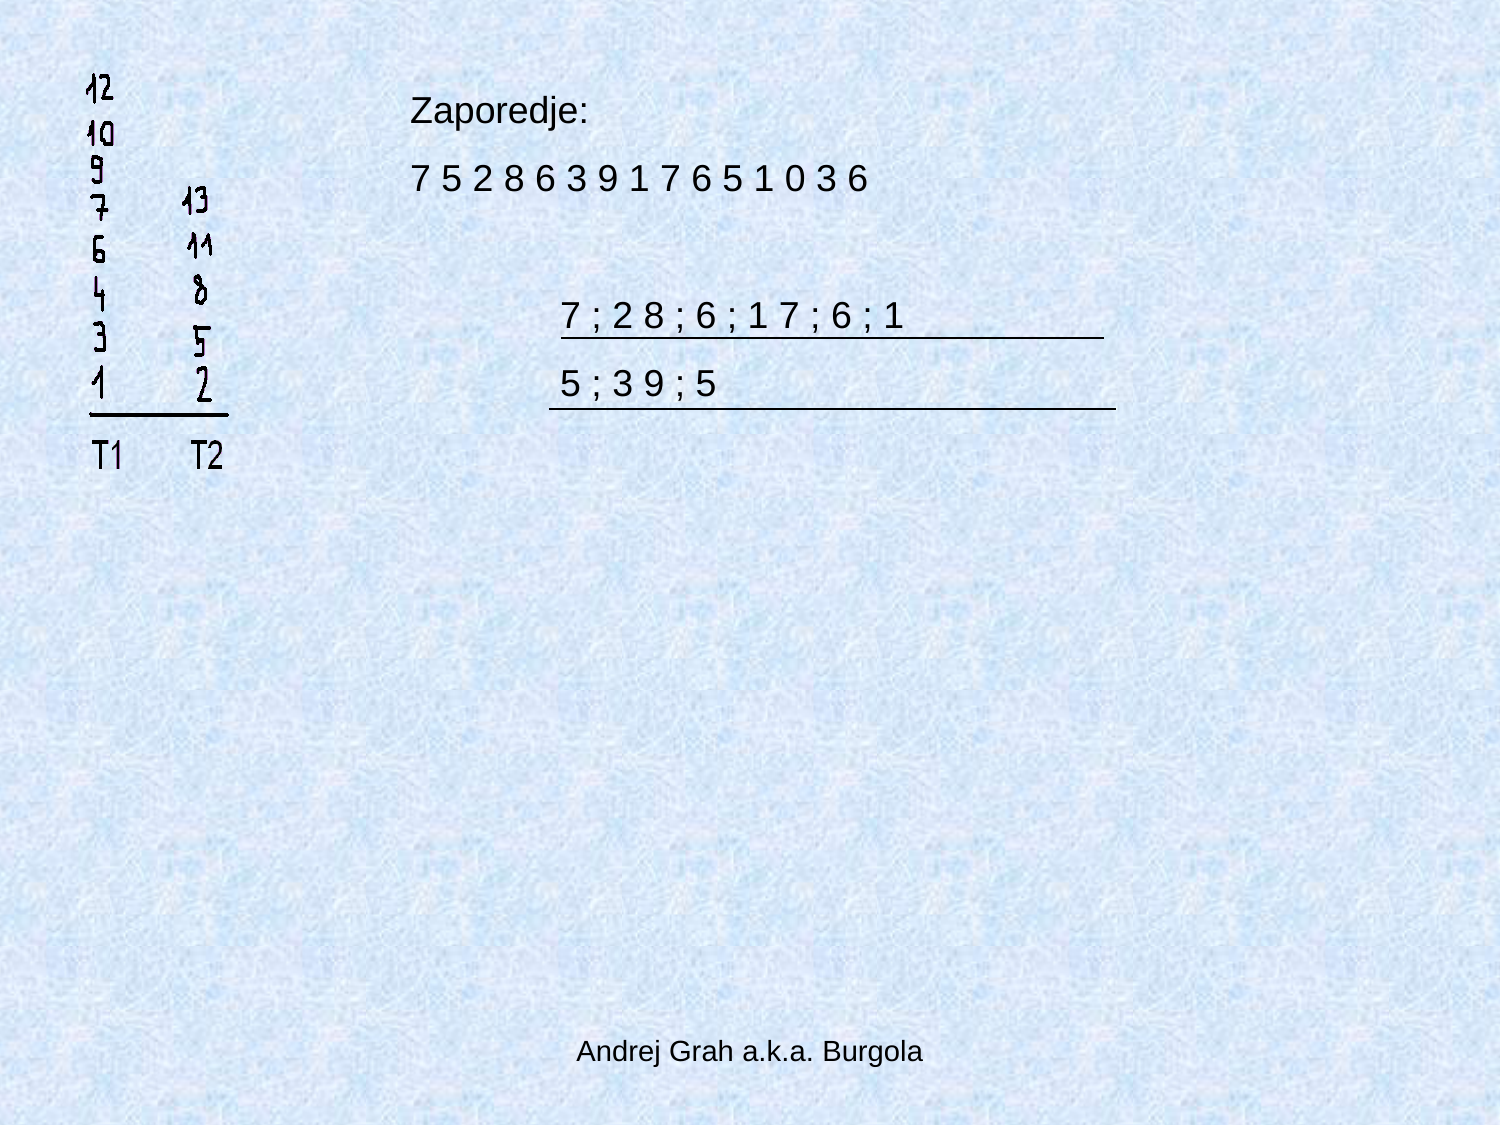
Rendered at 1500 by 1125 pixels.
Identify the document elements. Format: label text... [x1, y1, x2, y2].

picture [0, 0, 1500, 1125]
text_box Andrej Grah a.k.a. Burgola [512, 1024, 988, 1103]
text_box Zaporedje: 7 5 2 8 6 3 9 1 7 6 5 1 0 3 6 7 ; 2 8 ; 6 ; 1 7 ; 6 ; 1 5 ; 3 9 ; 5 [395, 78, 1223, 549]
